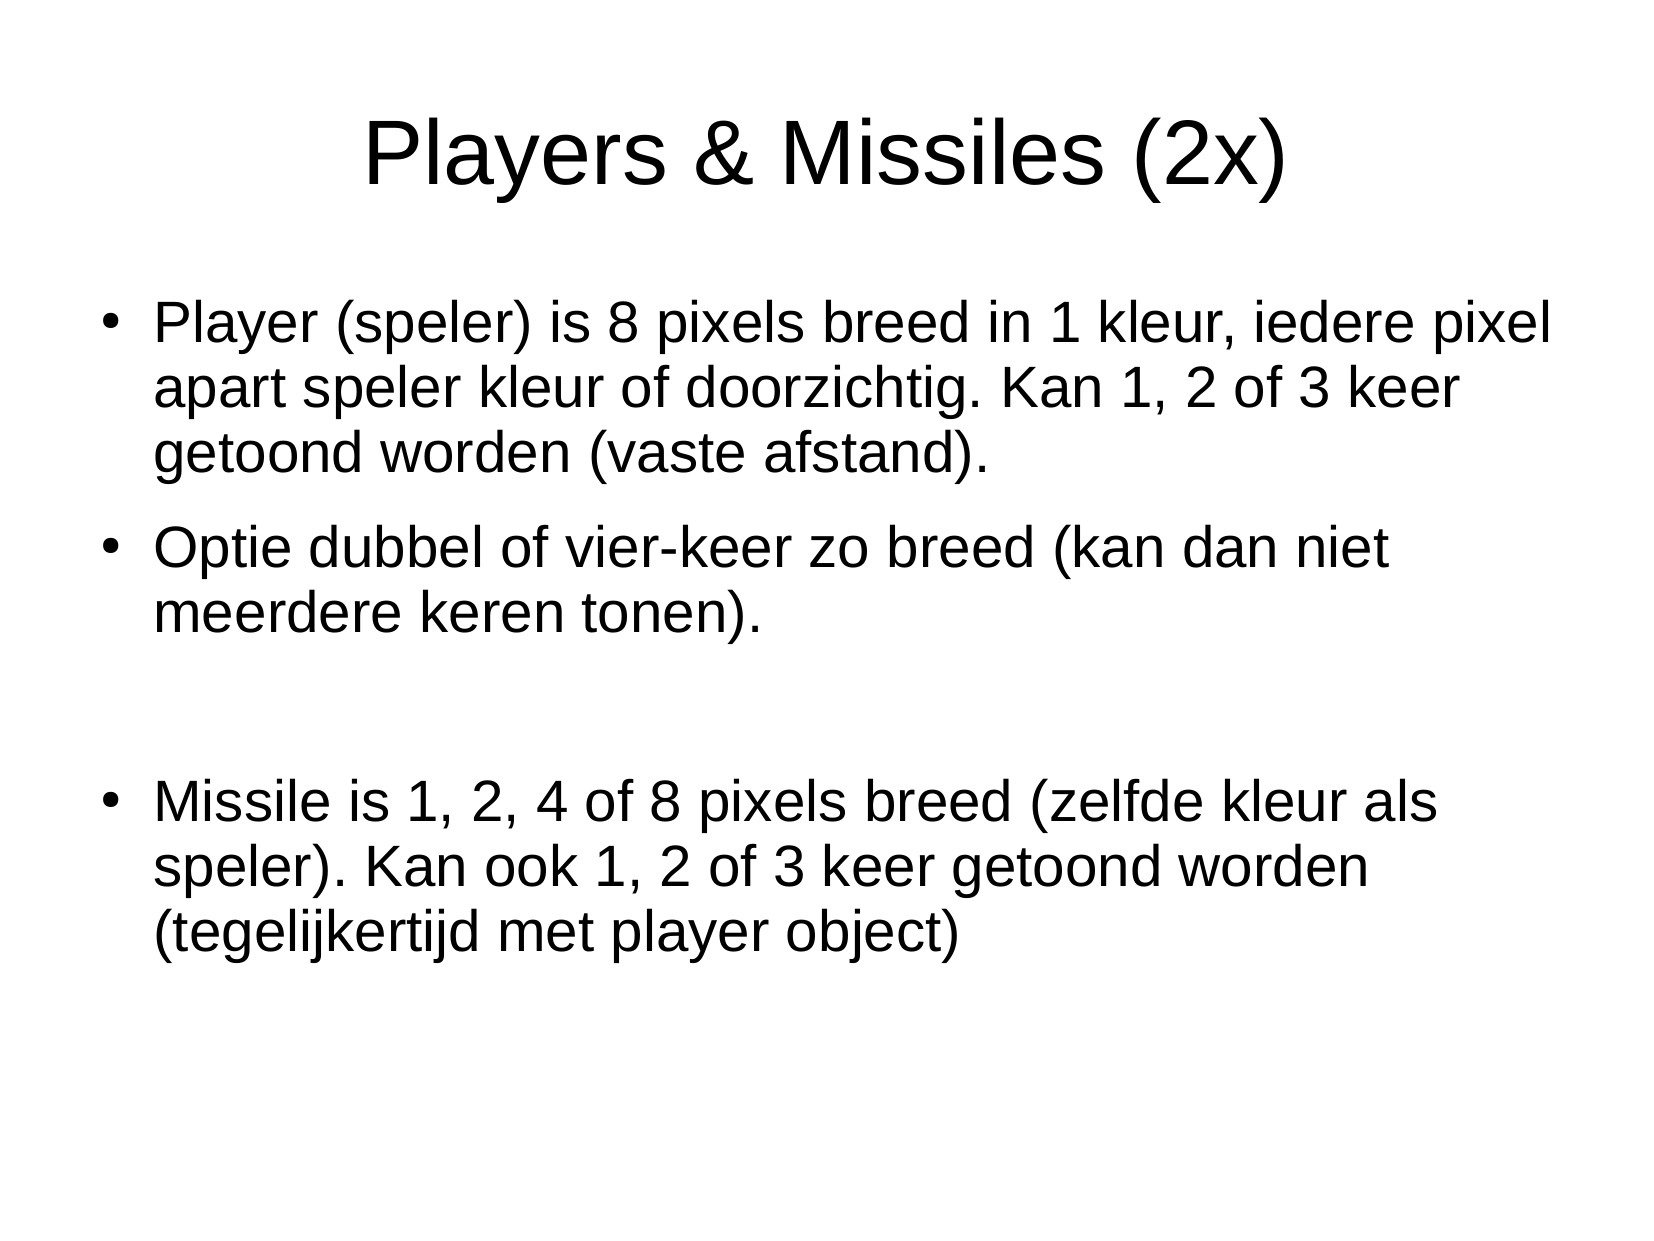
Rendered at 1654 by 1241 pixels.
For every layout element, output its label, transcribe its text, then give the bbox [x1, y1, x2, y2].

title Players & Missiles (2x) [82, 49, 1571, 257]
list Player (speler) is 8 pixels breed in 1 kleur, iedere pixel apart speler kleur of doorzichtig. Kan 1, 2 of 3 keer getoond worden (vaste afstand). Optie dubbel of vier-keer zo breed (kan dan niet meerdere keren tonen). Missile is 1, 2, 4 of 8 pixels breed (zelfde kleur als speler). Kan ook 1, 2 of 3 keer getoond worden (tegelijkertijd met player object) [82, 290, 1571, 1099]
